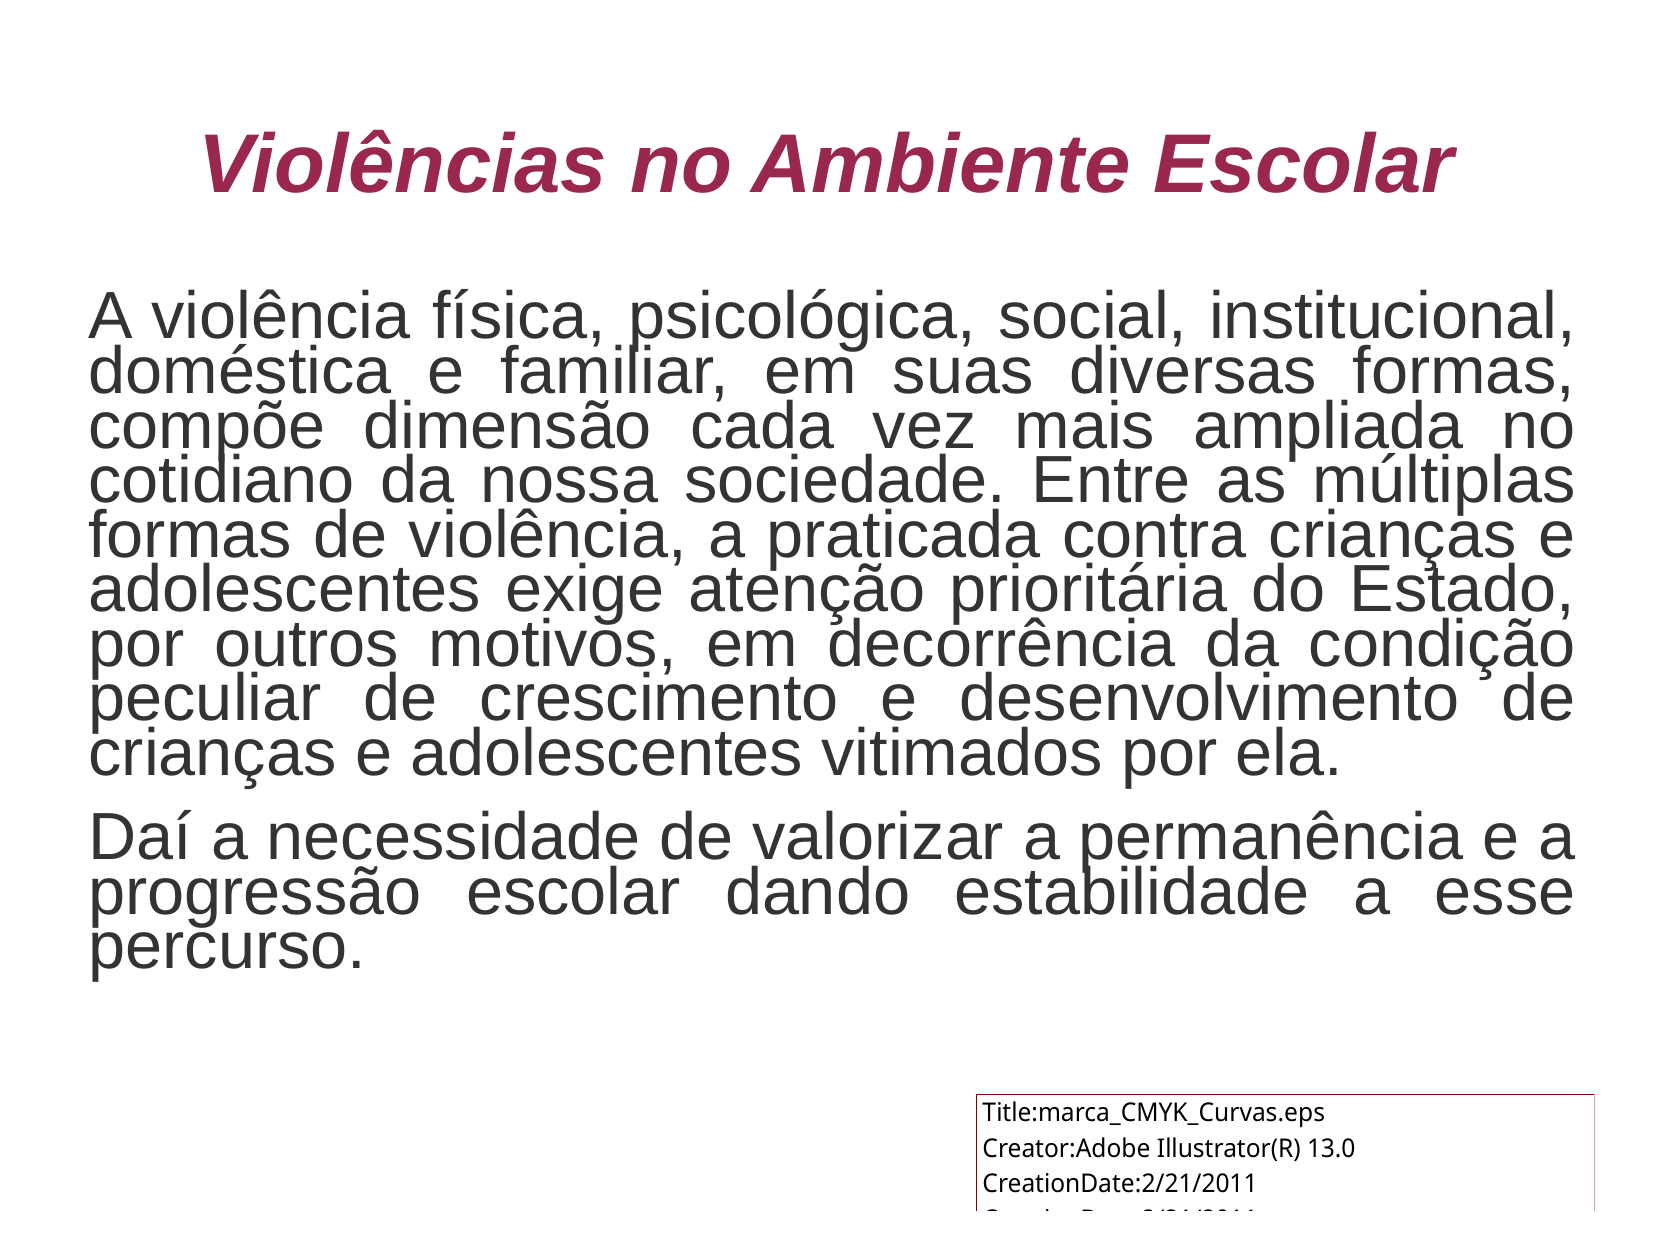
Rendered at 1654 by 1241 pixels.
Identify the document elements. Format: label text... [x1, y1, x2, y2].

list A violência física, psicológica, social, institucional, doméstica e familiar, em suas diversas formas, compõe dimensão cada vez mais ampliada no cotidiano da nossa sociedade. Entre as múltiplas formas de violência, a praticada contra crianças e adolescentes exige atenção prioritária do Estado, por outros motivos, em decorrência da condição peculiar de crescimento e desenvolvimento de crianças e adolescentes vitimados por ela. Daí a necessidade de valorizar a permanência e a progressão escolar dando estabilidade a esse percurso. [88, 295, 1577, 1114]
title Violências no Ambiente Escolar [88, 0, 1565, 295]
